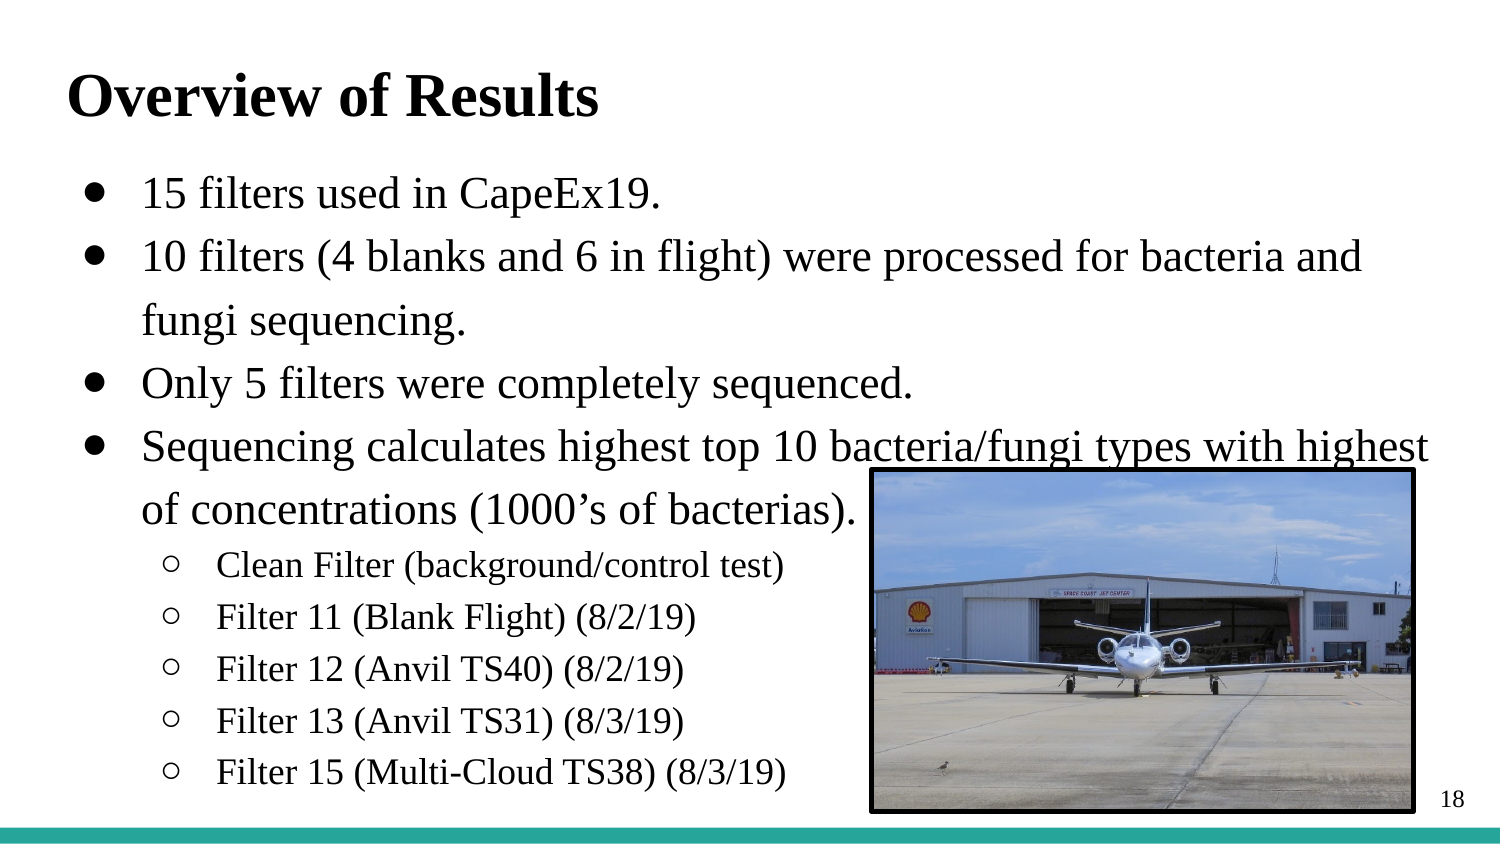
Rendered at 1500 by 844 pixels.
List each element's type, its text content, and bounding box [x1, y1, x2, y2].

slide_number <number> [1389, 764, 1480, 830]
title Overview of Results [51, 38, 1449, 139]
list 15 filters used in CapeEx19. 10 filters (4 blanks and 6 in flight) were processed for bacteria and fungi sequencing. Only 5 filters were completely sequenced. Sequencing calculates highest top 10 bacteria/fungi types with highest of concentrations (1000’s of bacterias). Clean Filter (background/control test) Filter 11 (Blank Flight) (8/2/19) Filter 12 (Anvil TS40) (8/2/19) Filter 13 (Anvil TS31) (8/3/19) Filter 15 (Multi-Cloud TS38) (8/3/19) [51, 139, 1449, 697]
picture [873, 471, 1412, 809]
